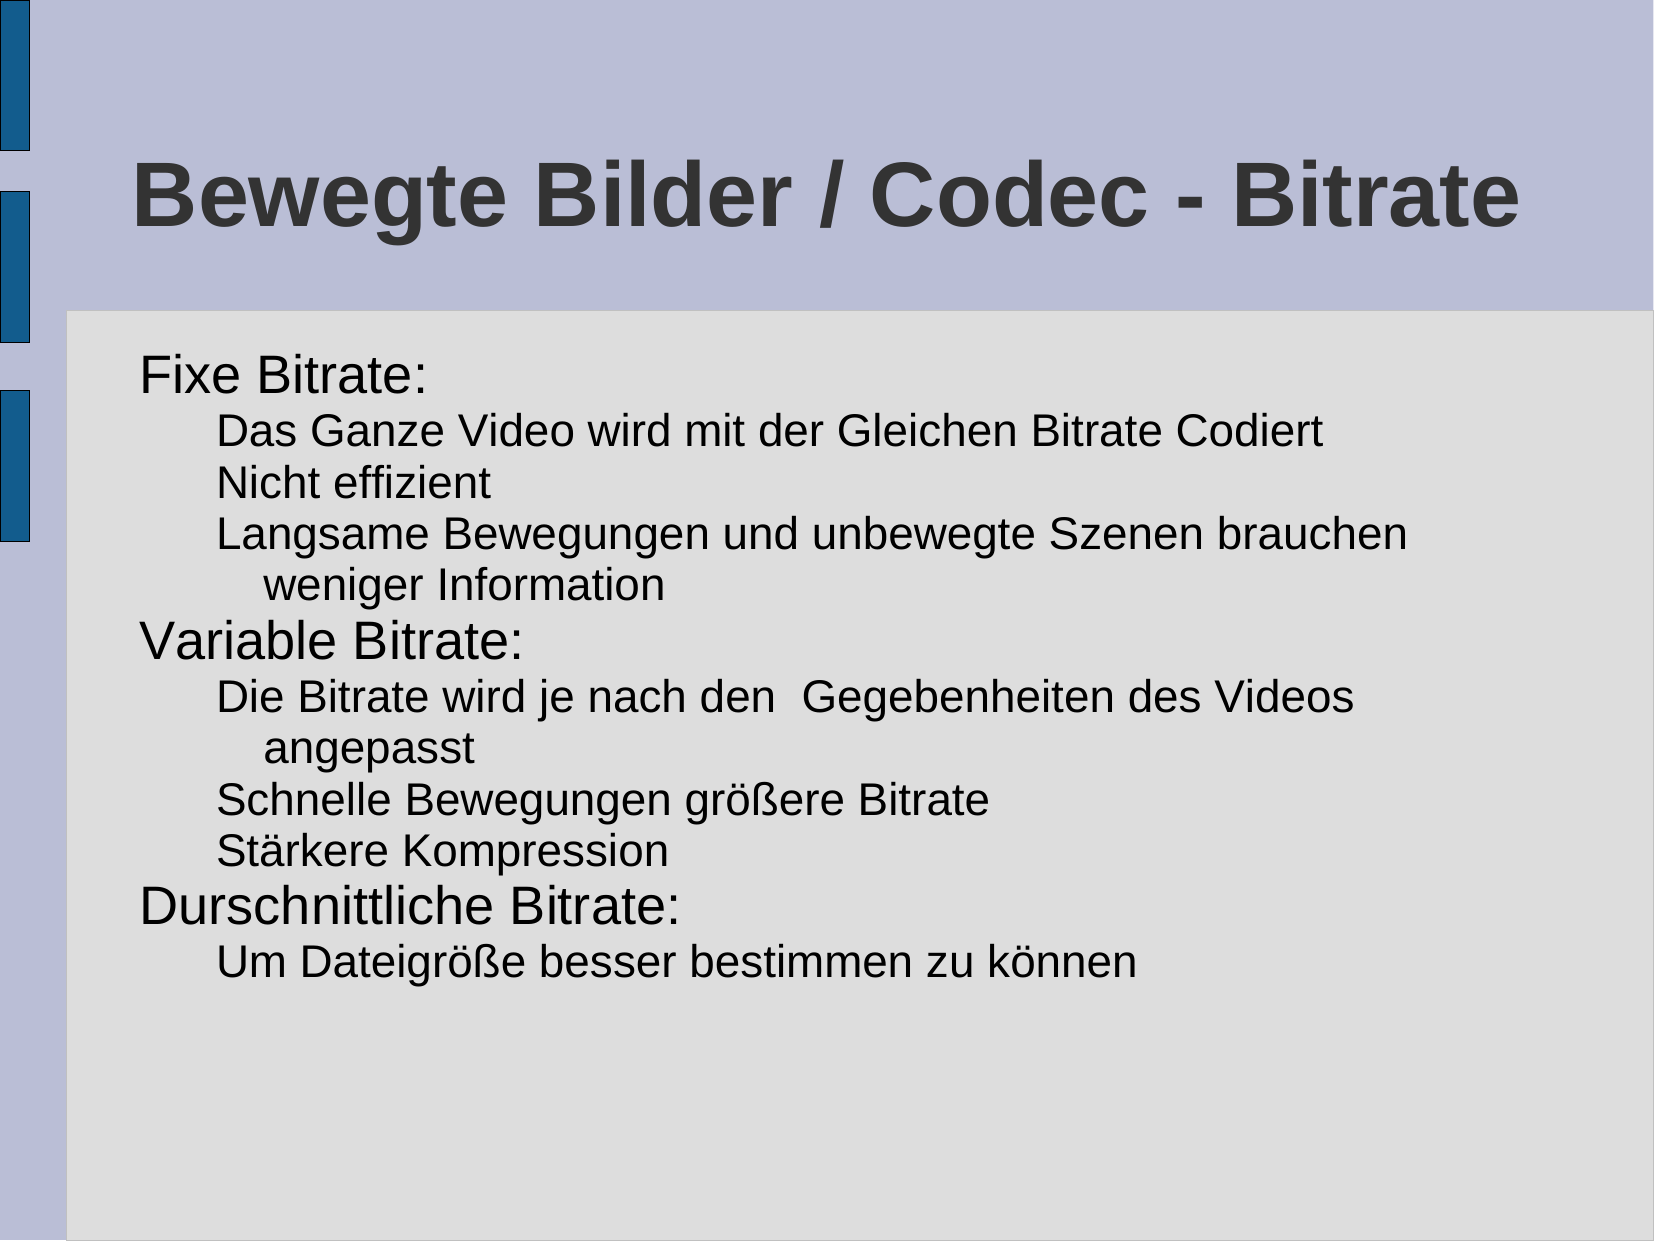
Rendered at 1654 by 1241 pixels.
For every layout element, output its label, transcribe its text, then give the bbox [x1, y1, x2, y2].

title Bewegte Bilder / Codec - Bitrate [121, 87, 1534, 302]
list Fixe Bitrate: Das Ganze Video wird mit der Gleichen Bitrate Codiert Nicht effizient Langsame Bewegungen und unbewegte Szenen brauchen weniger Information Variable Bitrate: Die Bitrate wird je nach den Gegebenheiten des Videos angepasst Schnelle Bewegungen größere Bitrate Stärkere Kompression Durschnittliche Bitrate: Um Dateigröße besser bestimmen zu können [121, 344, 1534, 1112]
